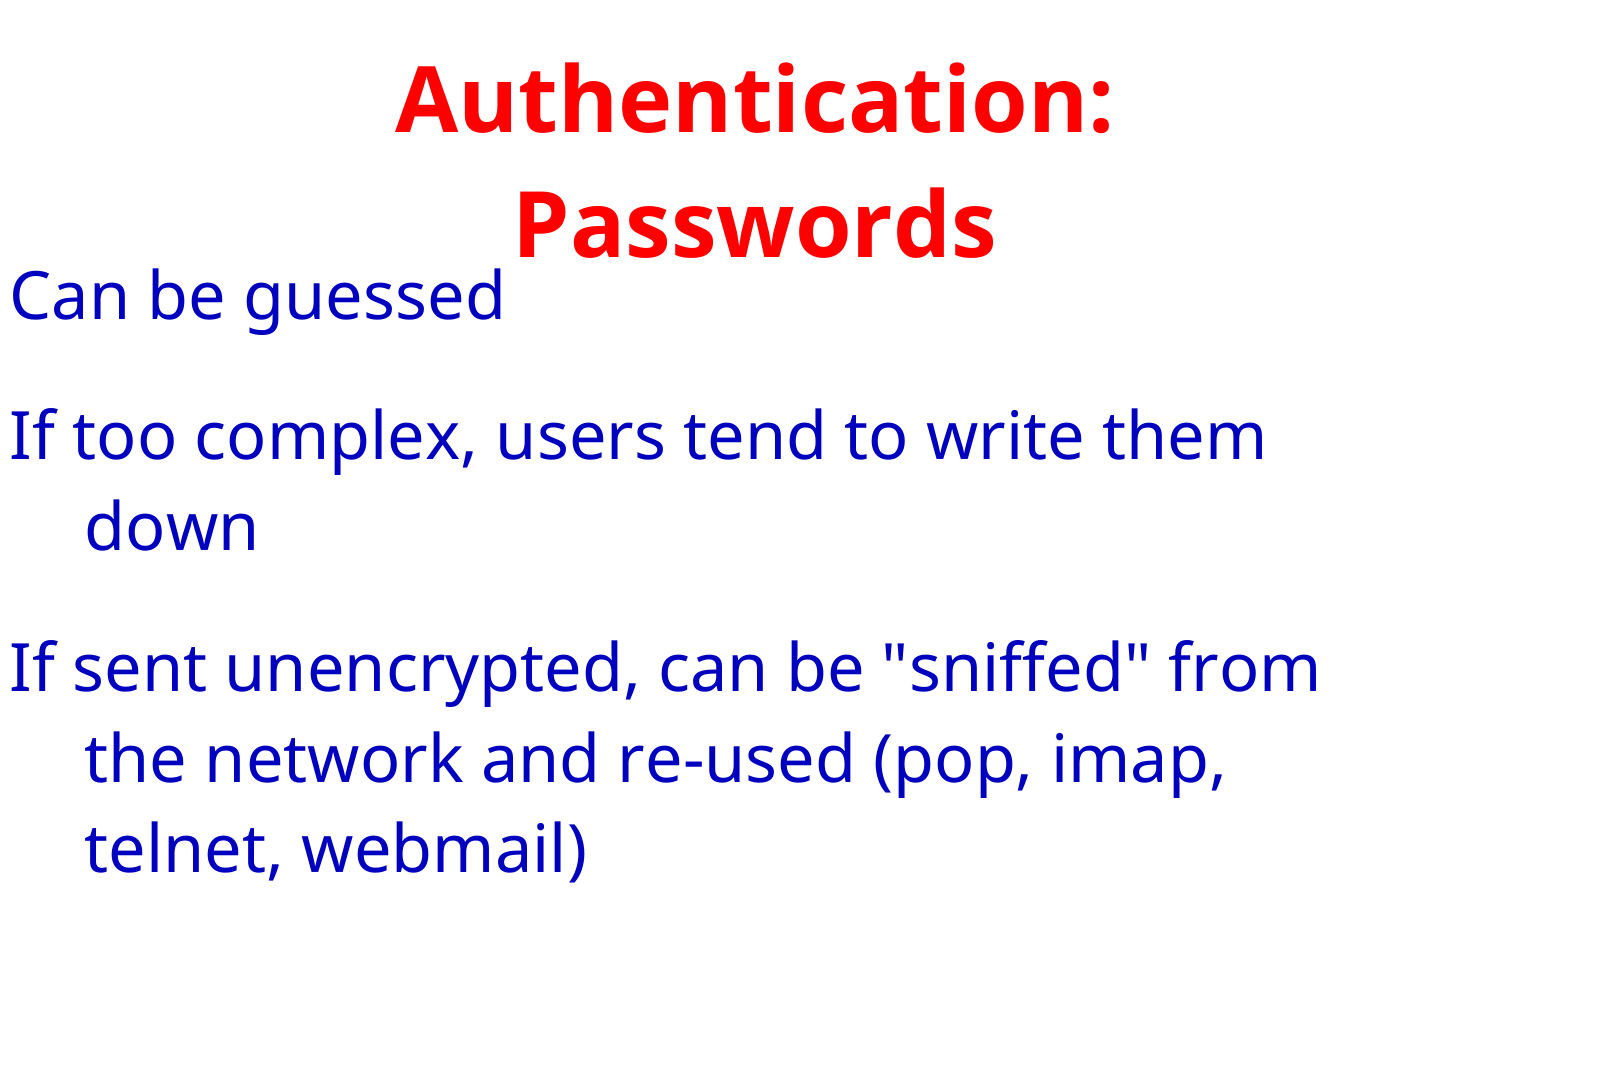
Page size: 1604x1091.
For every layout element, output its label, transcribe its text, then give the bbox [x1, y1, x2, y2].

title Authentication: Passwords [157, 34, 1354, 145]
list Can be guessed If too complex, users tend to write them down If sent unencrypted, can be "sniffed" from the network and re-used (pop, imap, telnet, webmail) [9, 247, 1388, 828]
